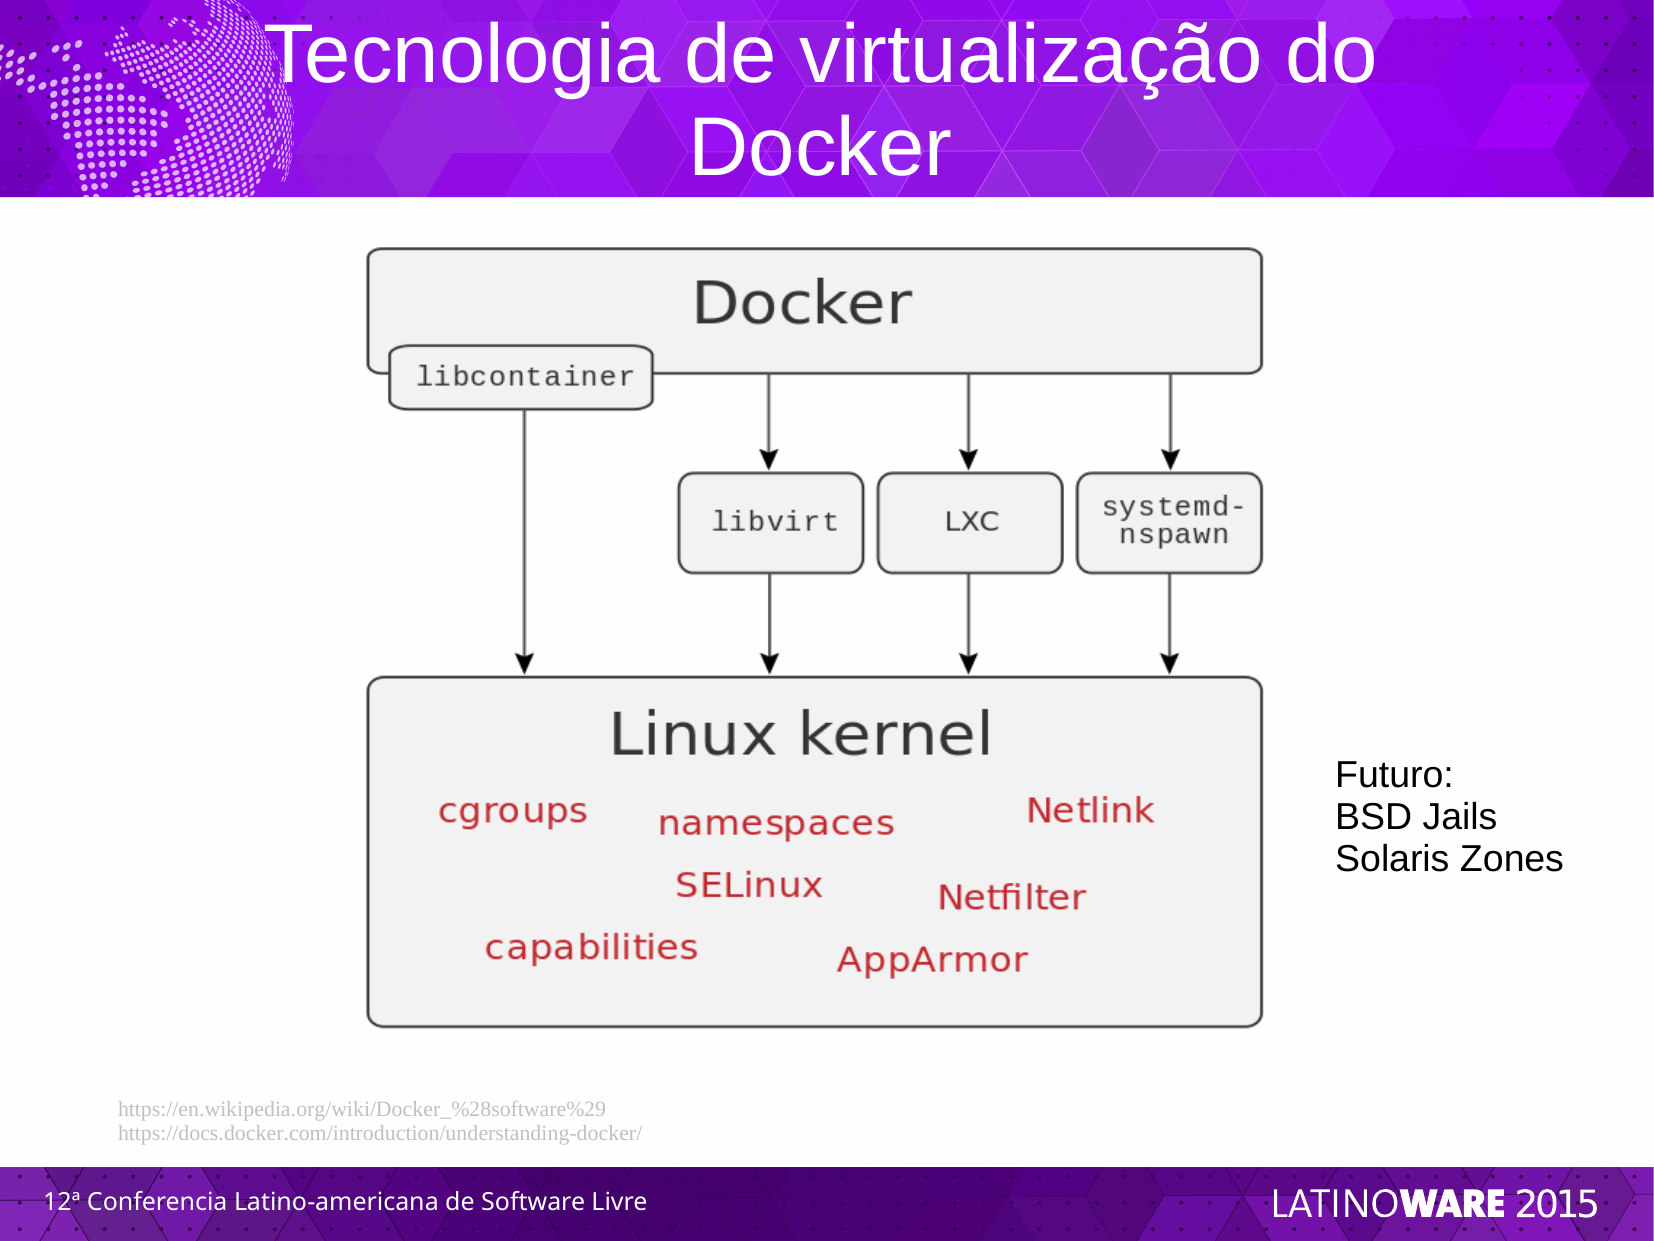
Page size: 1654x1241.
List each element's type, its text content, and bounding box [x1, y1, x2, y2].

text_box 12ª Conferencia Latino-americana de Software Livre [28, 1176, 1127, 1234]
text_box https://en.wikipedia.org/wiki/Docker_%28software%29 https://docs.docker.com/introduction/understanding-docker/ [118, 1062, 1536, 1146]
text_box Futuro: BSD Jails Solaris Zones [1320, 746, 1579, 888]
text_box Tecnologia de virtualização do Docker [177, 0, 1465, 201]
picture [0, 0, 1654, 1241]
